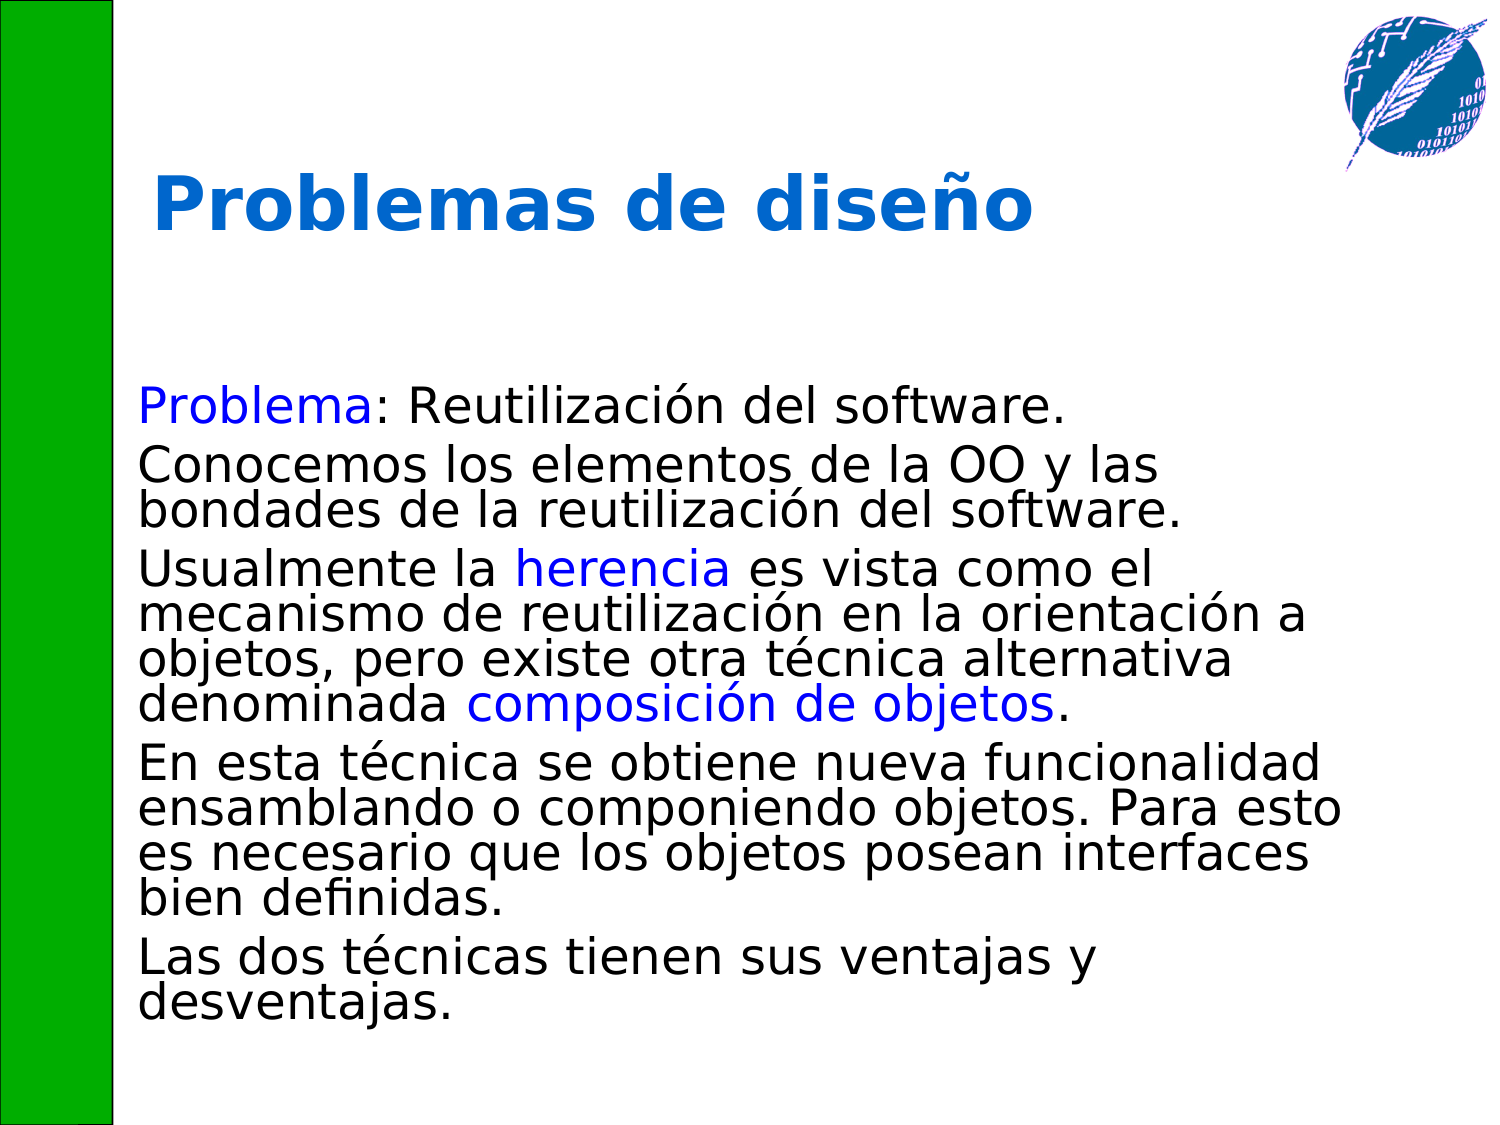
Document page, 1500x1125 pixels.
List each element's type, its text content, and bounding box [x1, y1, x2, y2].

picture [1341, 15, 1488, 172]
picture [1417, 140, 1425, 149]
title Problemas de diseño [136, 118, 1411, 307]
list Problema: Reutilización del software. Conocemos los elementos de la OO y las bondades de la reutilización del software. Usualmente la herencia es vista como el mecanismo de reutilización en la orientación a objetos, pero existe otra técnica alternativa denominada composición de objetos. En esta técnica se obtiene nueva funcionalidad ensamblando o componiendo objetos. Para esto es necesario que los objetos posean interfaces bien definidas. Las dos técnicas tienen sus ventajas y desventajas. [137, 387, 1397, 1056]
